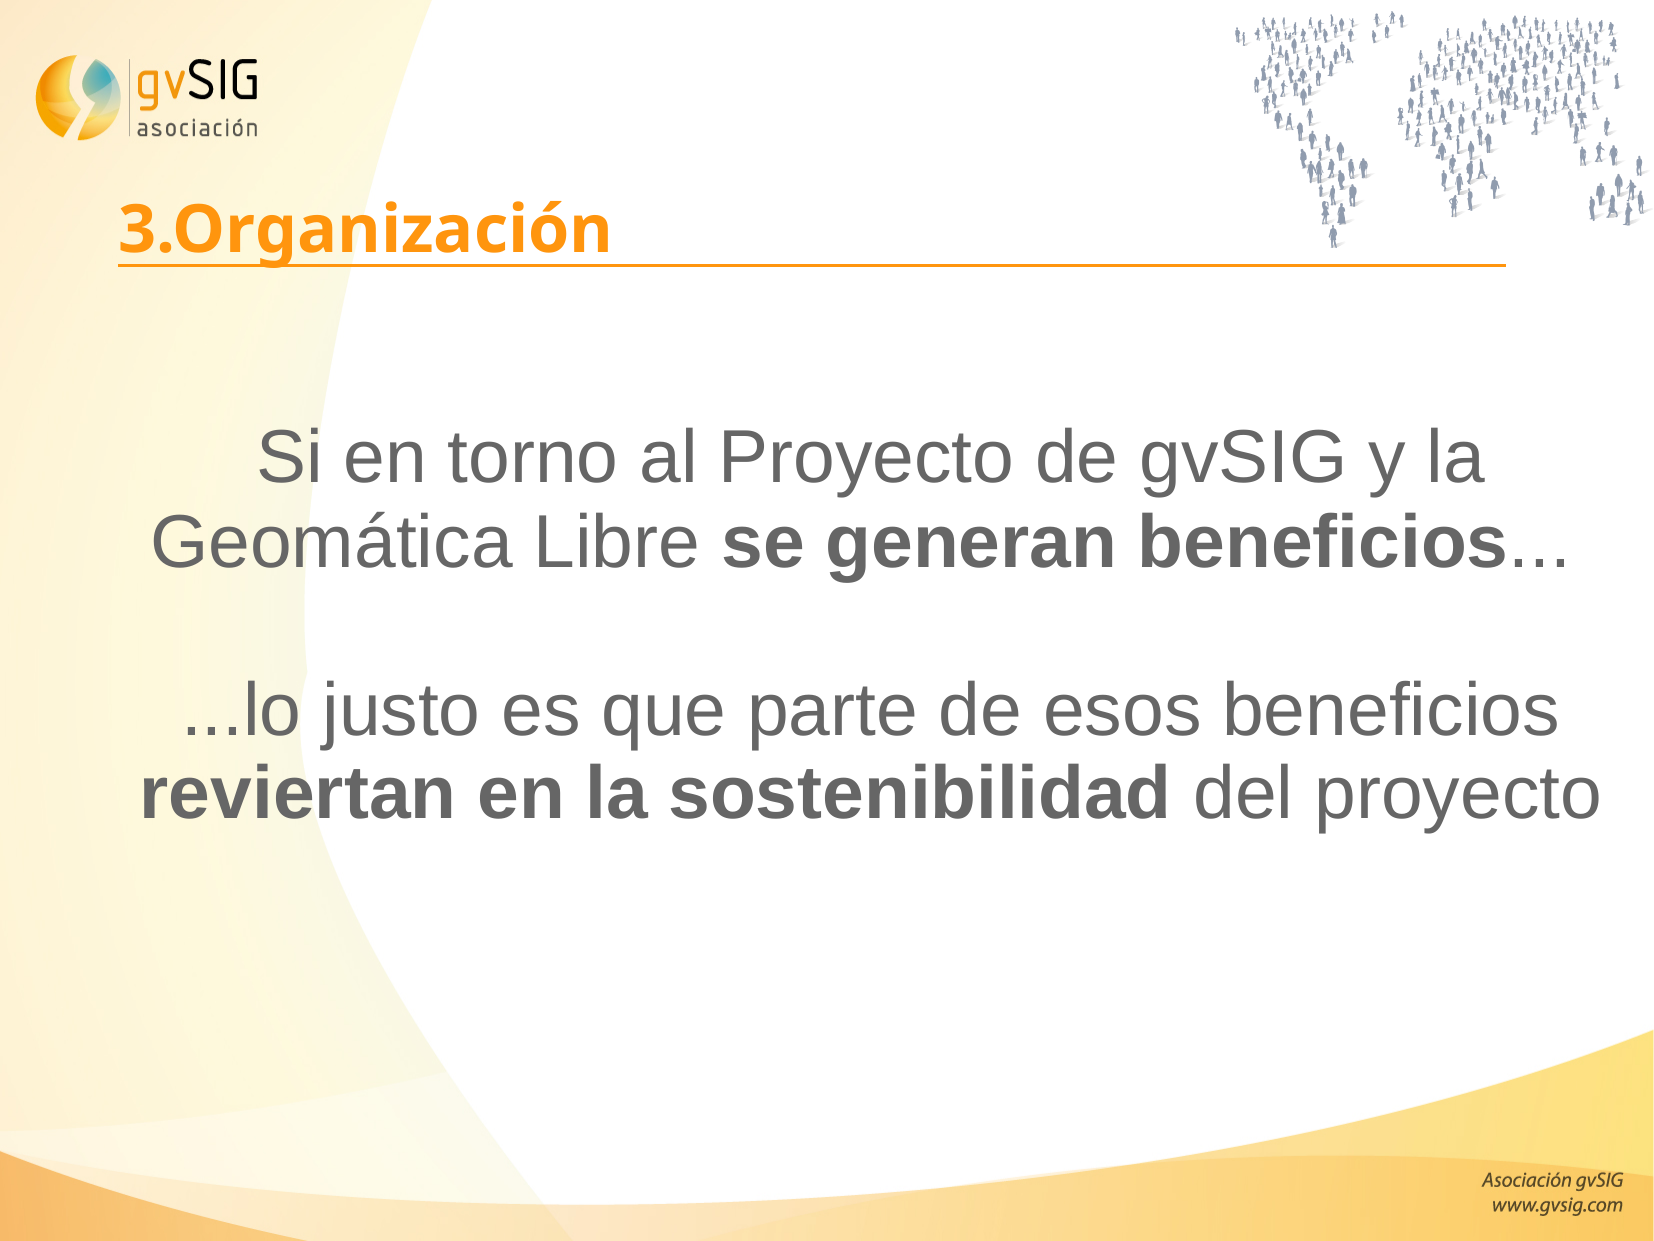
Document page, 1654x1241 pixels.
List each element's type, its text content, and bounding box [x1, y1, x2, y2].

title 3.Organización [118, 177, 1607, 276]
picture [0, 0, 1654, 1241]
text_box Si en torno al Proyecto de gvSIG y la Geomática Libre se generan beneficios... ...lo justo es que parte de esos beneficios reviertan en la sostenibilidad del proyecto [118, 407, 1625, 1123]
